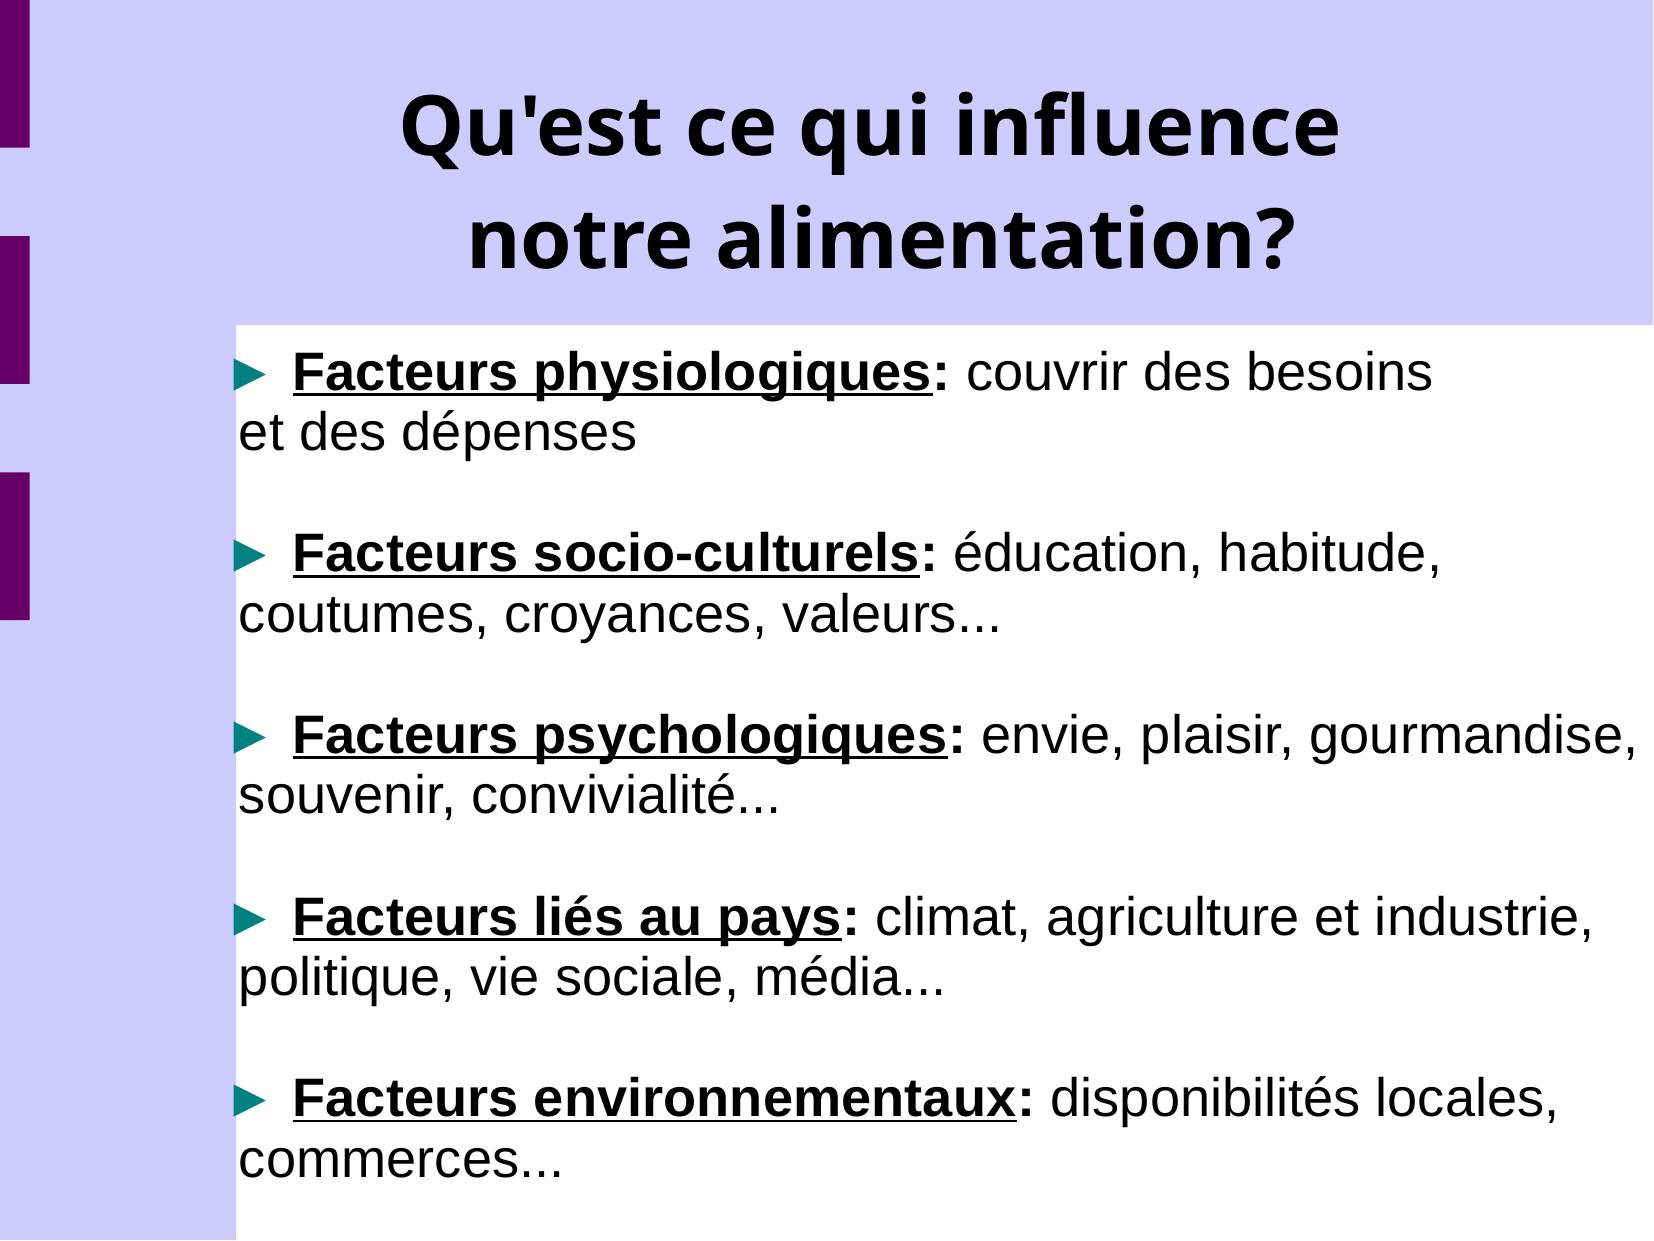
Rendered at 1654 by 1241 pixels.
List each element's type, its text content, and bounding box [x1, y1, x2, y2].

text_box Qu'est ce qui influence notre alimentation? [383, 59, 1354, 306]
text_box [0, 0, 1654, 1241]
text_box ► Facteurs physiologiques: couvrir des besoins et des dépenses ► Facteurs socio-culturels: éducation, habitude, coutumes, croyances, valeurs... ► Facteurs psychologiques: envie, plaisir, gourmandise, souvenir, convivialité... ► Facteurs liés au pays: climat, agriculture et industrie, politique, vie sociale, média... ► Facteurs environnementaux: disponibilités locales, commerces... [209, 333, 1654, 1211]
